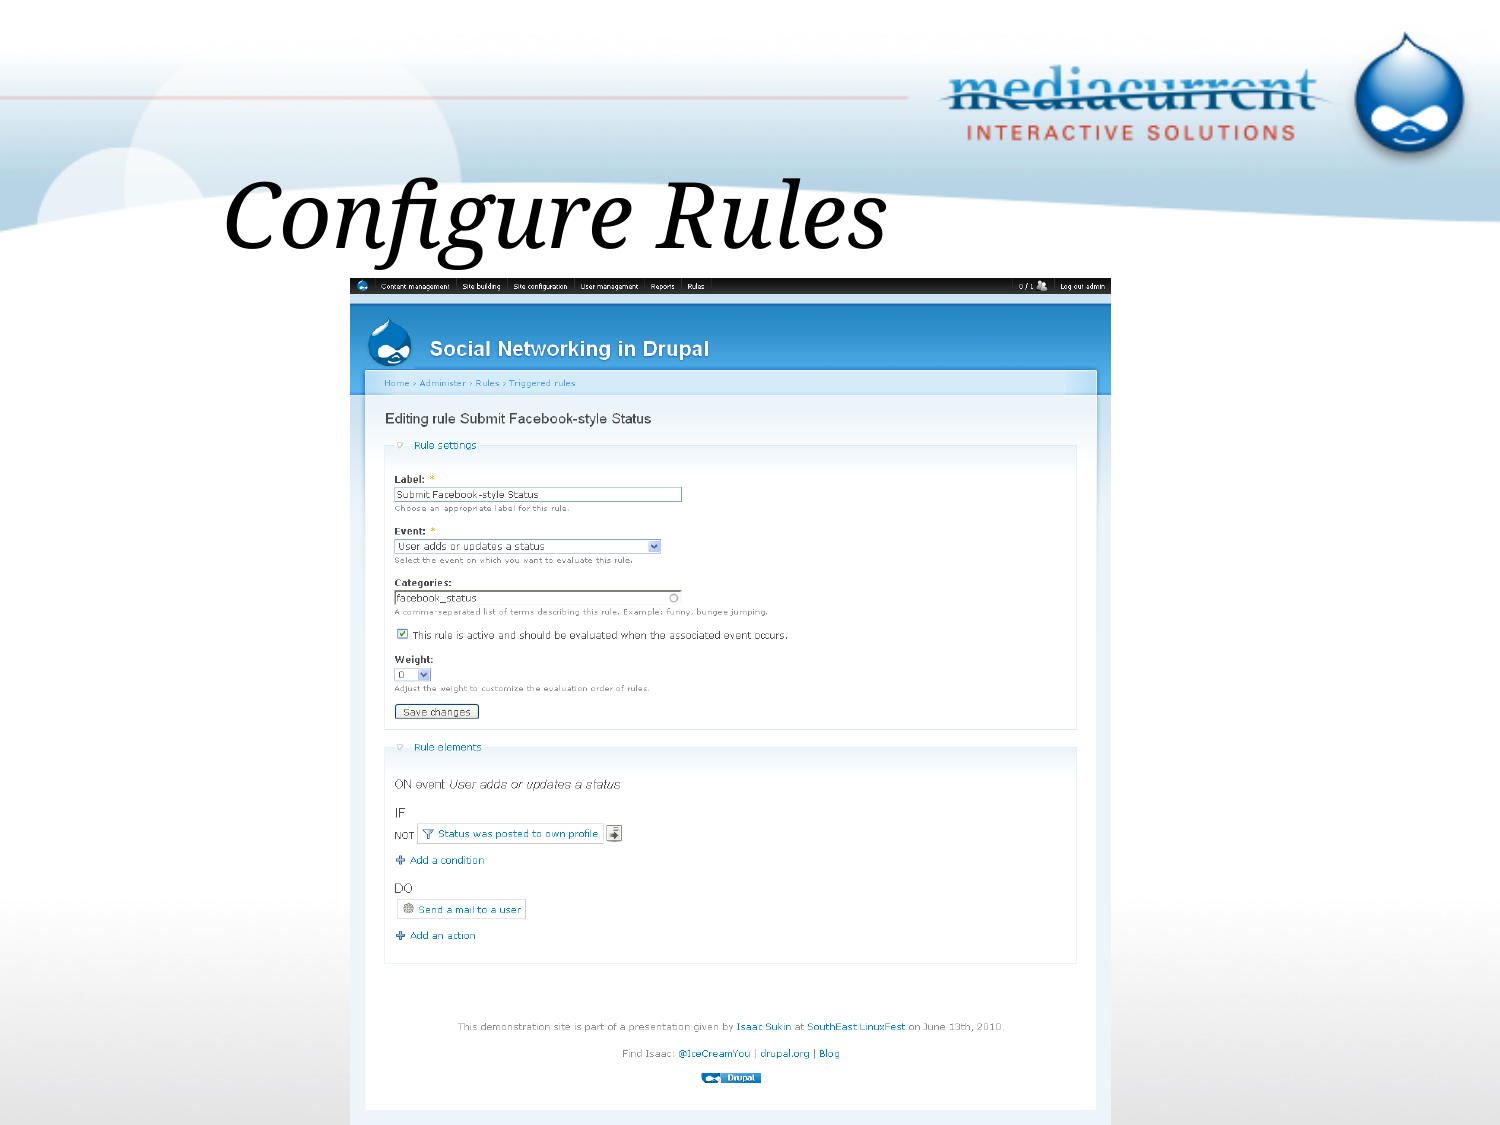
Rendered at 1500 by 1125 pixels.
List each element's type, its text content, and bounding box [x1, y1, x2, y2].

picture [350, 278, 1111, 1125]
text_box Configure Rules [0, 149, 1113, 338]
